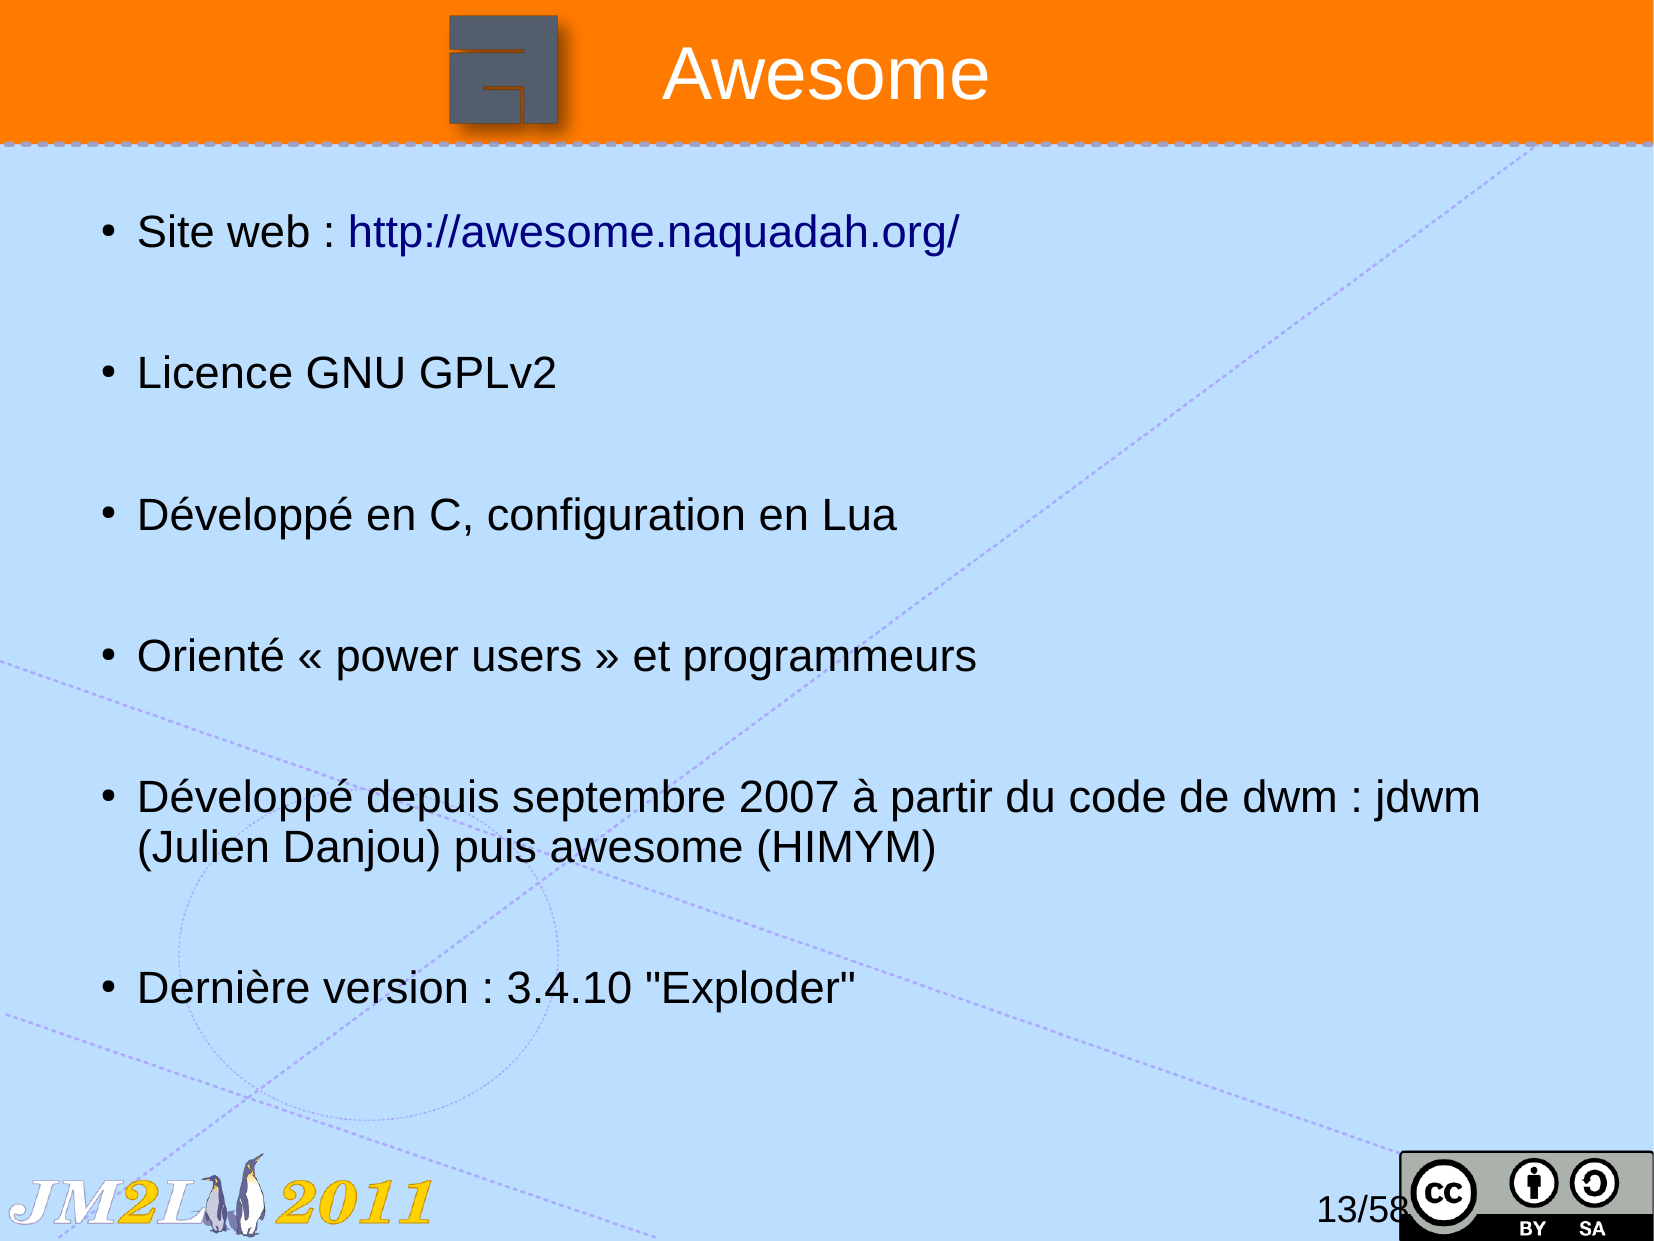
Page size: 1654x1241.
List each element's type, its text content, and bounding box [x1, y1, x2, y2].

list Site web : http://awesome.naquadah.org/ Licence GNU GPLv2 Développé en C, configuration en Lua Orienté « power users » et programmeurs Développé depuis septembre 2007 à partir du code de dwm : jdwm (Julien Danjou) puis awesome (HIMYM) Dernière version : 3.4.10 "Exploder" [88, 206, 1577, 1026]
title Awesome [29, 0, 1625, 148]
picture [435, 1, 583, 144]
picture [0, 0, 1654, 1241]
